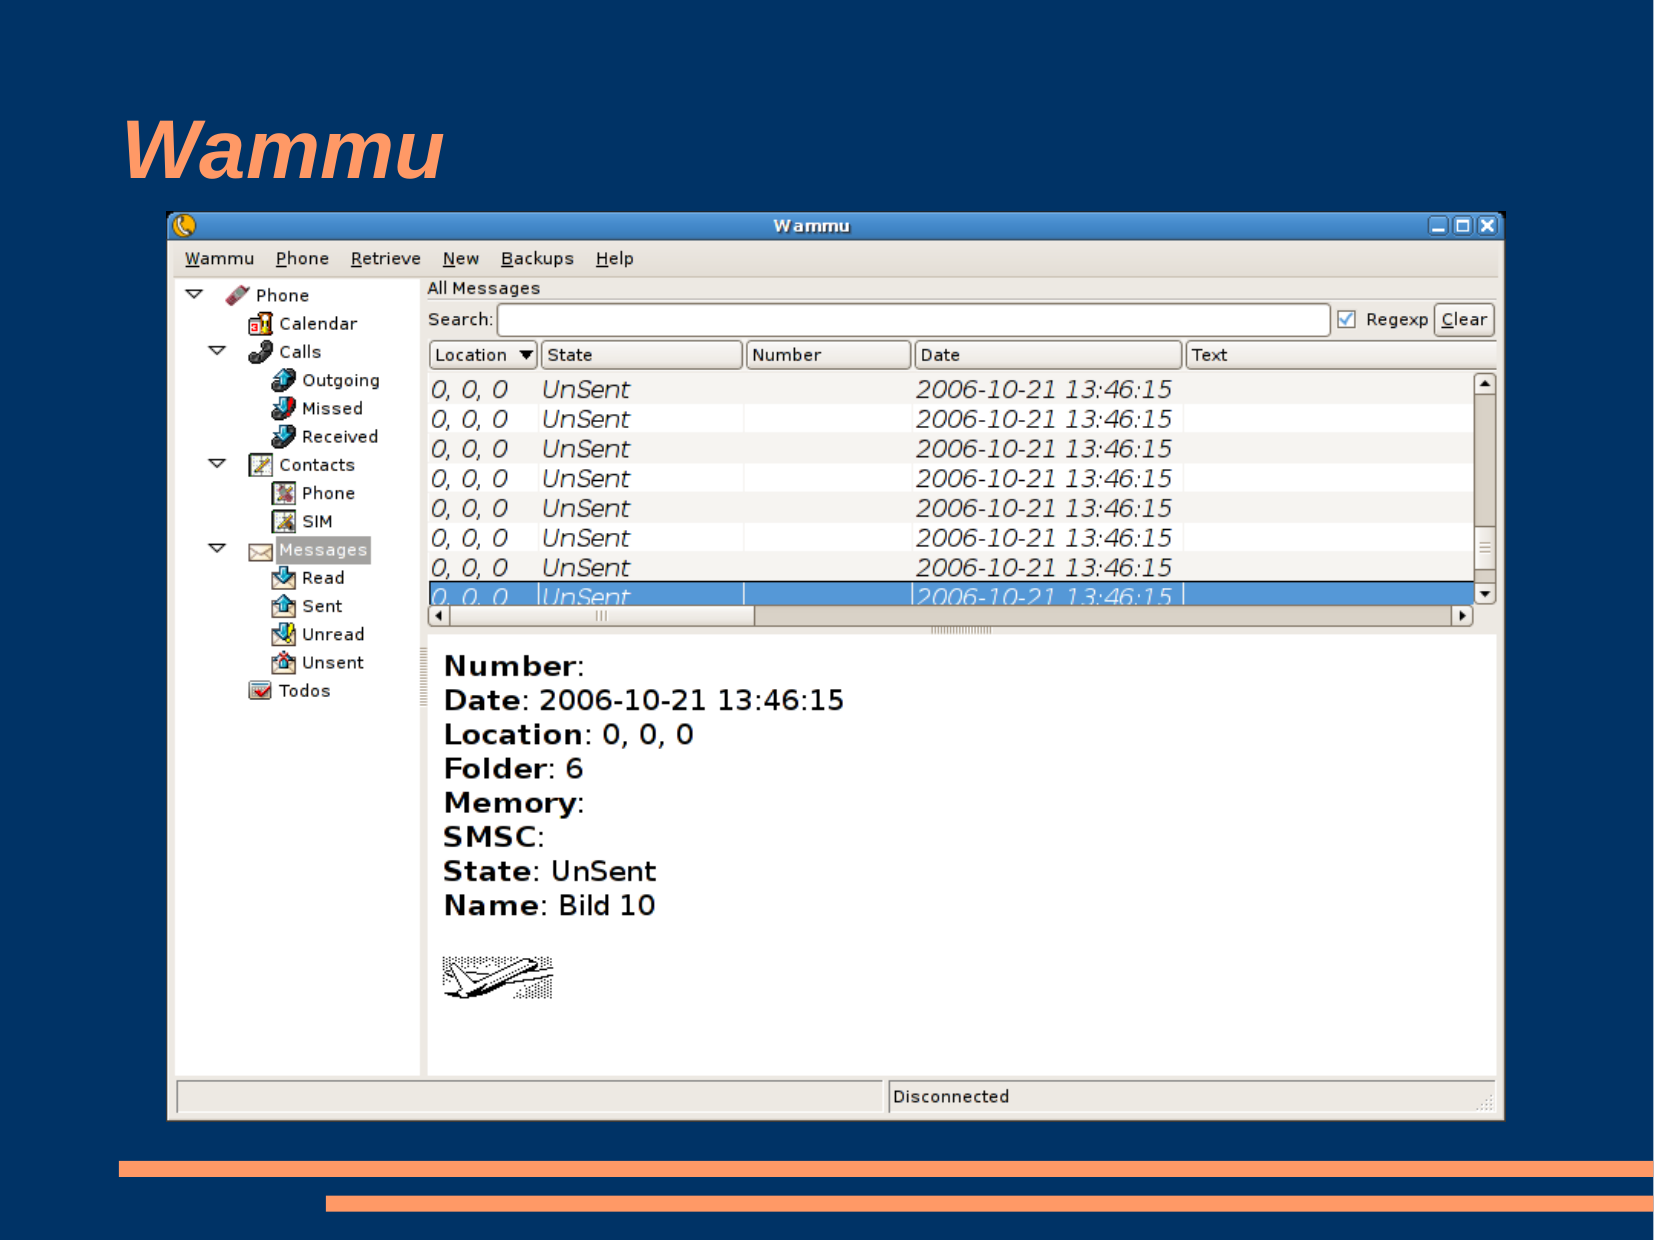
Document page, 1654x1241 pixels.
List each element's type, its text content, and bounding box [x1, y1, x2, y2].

picture [166, 211, 1506, 1123]
title Wammu [121, 46, 1534, 254]
